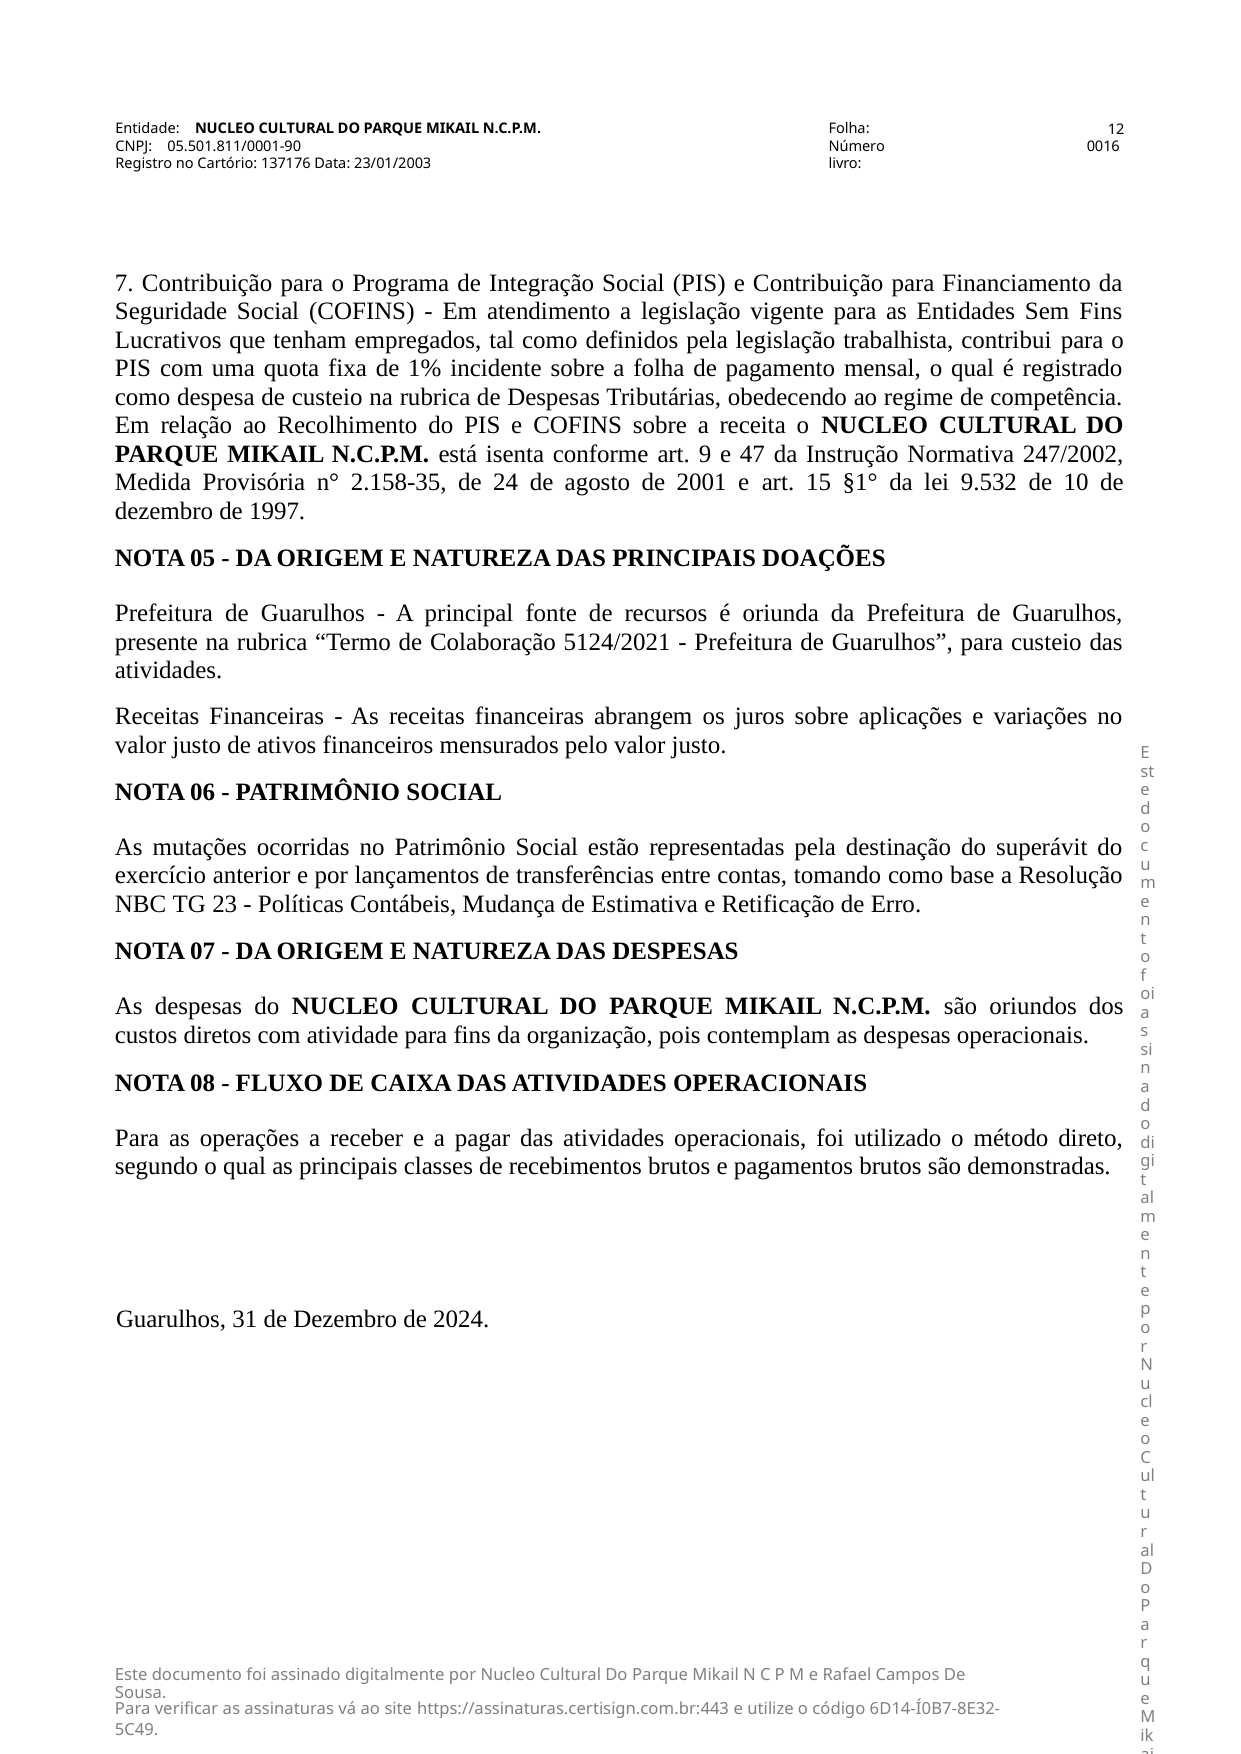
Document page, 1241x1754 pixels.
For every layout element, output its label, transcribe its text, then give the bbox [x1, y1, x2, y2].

text_box 12 0016 [1087, 120, 1125, 154]
text_box Este documento foi assinado digitalmente por Nucleo Cultural Do Parque Mikail N C P M e Rafael Campos De Sousa. Para verificar as assinaturas vá ao site https://assinaturas.certisign.com.br:443 e utilize o código 6D14-10B7-8E32-5C49. [1140, 744, 1180, 1639]
text_box Entidade: NUCLEO CULTURAL DO PARQUE MIKAIL N.C.P.M. CNPJ: 05.501.811/0001-90 Registro no Cartório: 137176 Data: 23/01/2003 [115, 119, 620, 174]
text_box Este documento foi assinado digitalmente por Nucleo Cultural Do Parque Mikail N C P M e Rafael Campos De Sousa. Para verificar as assinaturas vá ao site https://assinaturas.certisign.com.br:443 e utilize o código 6D14-Í0B7-8E32-5C49. [115, 1665, 1010, 1705]
text_box 7. Contribuição para o Programa de Integração Social (PIS) e Contribuição para Financiamento da Seguridade Social (COFINS) - Em atendimento a legislação vigente para as Entidades Sem Fins Lucrativos que tenham empregados, tal como definidos pela legislação trabalhista, contribui para o PIS com uma quota fixa de 1% incidente sobre a folha de pagamento mensal, o qual é registrado como despesa de custeio na rubrica de Despesas Tributárias, obedecendo ao regime de competência. Em relação ao Recolhimento do PIS e COFINS sobre a receita o NUCLEO CULTURAL DO PARQUE MIKAIL N.C.P.M. está isenta conforme art. 9 e 47 da Instrução Normativa 247/2002, Medida Provisória n° 2.158-35, de 24 de agosto de 2001 e art. 15 §1° da lei 9.532 de 10 de dezembro de 1997. NOTA 05 - DA ORIGEM E NATUREZA DAS PRINCIPAIS DOAÇÕES Prefeitura de Guarulhos - A principal fonte de recursos é oriunda da Prefeitura de Guarulhos, presente na rubrica “Termo de Colaboração 5124/2021 - Prefeitura de Guarulhos”, para custeio das atividades. Receitas Financeiras - As receitas financeiras abrangem os juros sobre aplicações e variações no valor justo de ativos financeiros mensurados pelo valor justo. NOTA 06 - PATRIMÔNIO SOCIAL As mutações ocorridas no Patrimônio Social estão representadas pela destinação do superávit do exercício anterior e por lançamentos de transferências entre contas, tomando como base a Resolução NBC TG 23 - Políticas Contábeis, Mudança de Estimativa e Retificação de Erro. NOTA 07 - DA ORIGEM E NATUREZA DAS DESPESAS As despesas do NUCLEO CULTURAL DO PARQUE MIKAIL N.C.P.M. são oriundos dos custos diretos com atividade para fins da organização, pois contemplam as despesas operacionais. NOTA 08 - FLUXO DE CAIXA DAS ATIVIDADES OPERACIONAIS Para as operações a receber e a pagar das atividades operacionais, foi utilizado o método direto, segundo o qual as principais classes de recebimentos brutos e pagamentos brutos são demonstradas. [115, 268, 1125, 1245]
text_box Folha: Número livro: [828, 119, 919, 154]
text_box Guarulhos, 31 de Dezembro de 2024. [116, 1303, 493, 1331]
